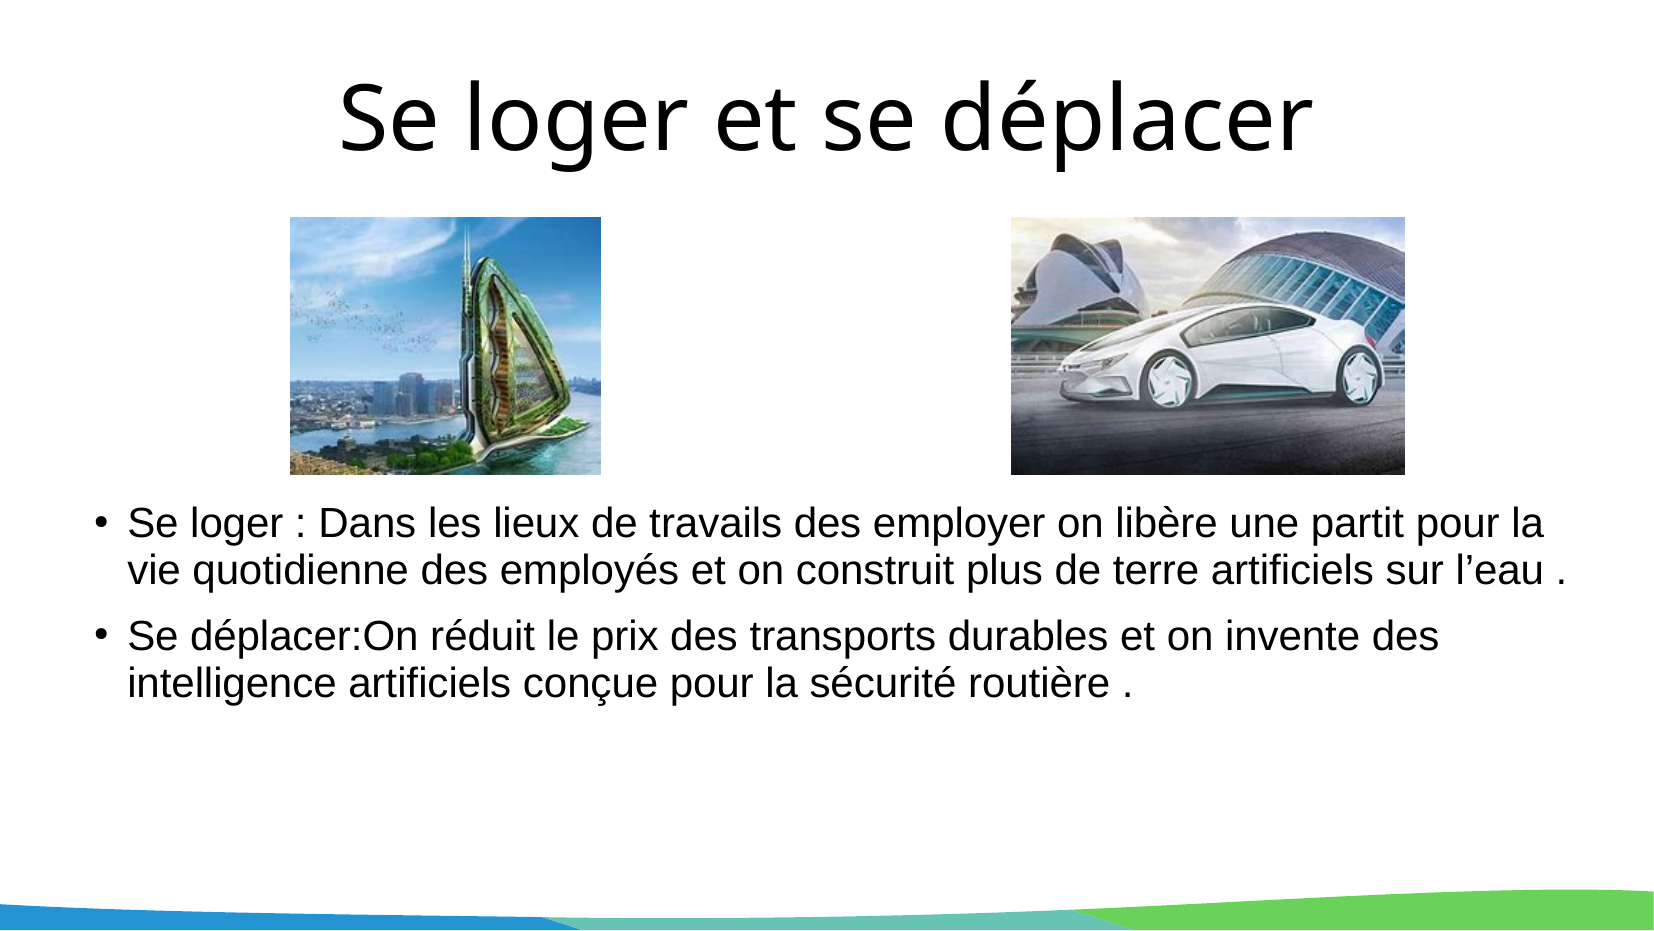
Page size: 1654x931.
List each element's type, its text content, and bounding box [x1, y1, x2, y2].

picture [290, 217, 601, 475]
title Se loger et se déplacer [82, 37, 1571, 193]
picture [1011, 217, 1405, 475]
list Se loger : Dans les lieux de travails des employer on libère une partit pour la vie quotidienne des employés et on construit plus de terre artificiels sur l’eau . Se déplacer:On réduit le prix des transports durables et on invente des intelligence artificiels conçue pour la sécurité routière . [82, 499, 1571, 757]
